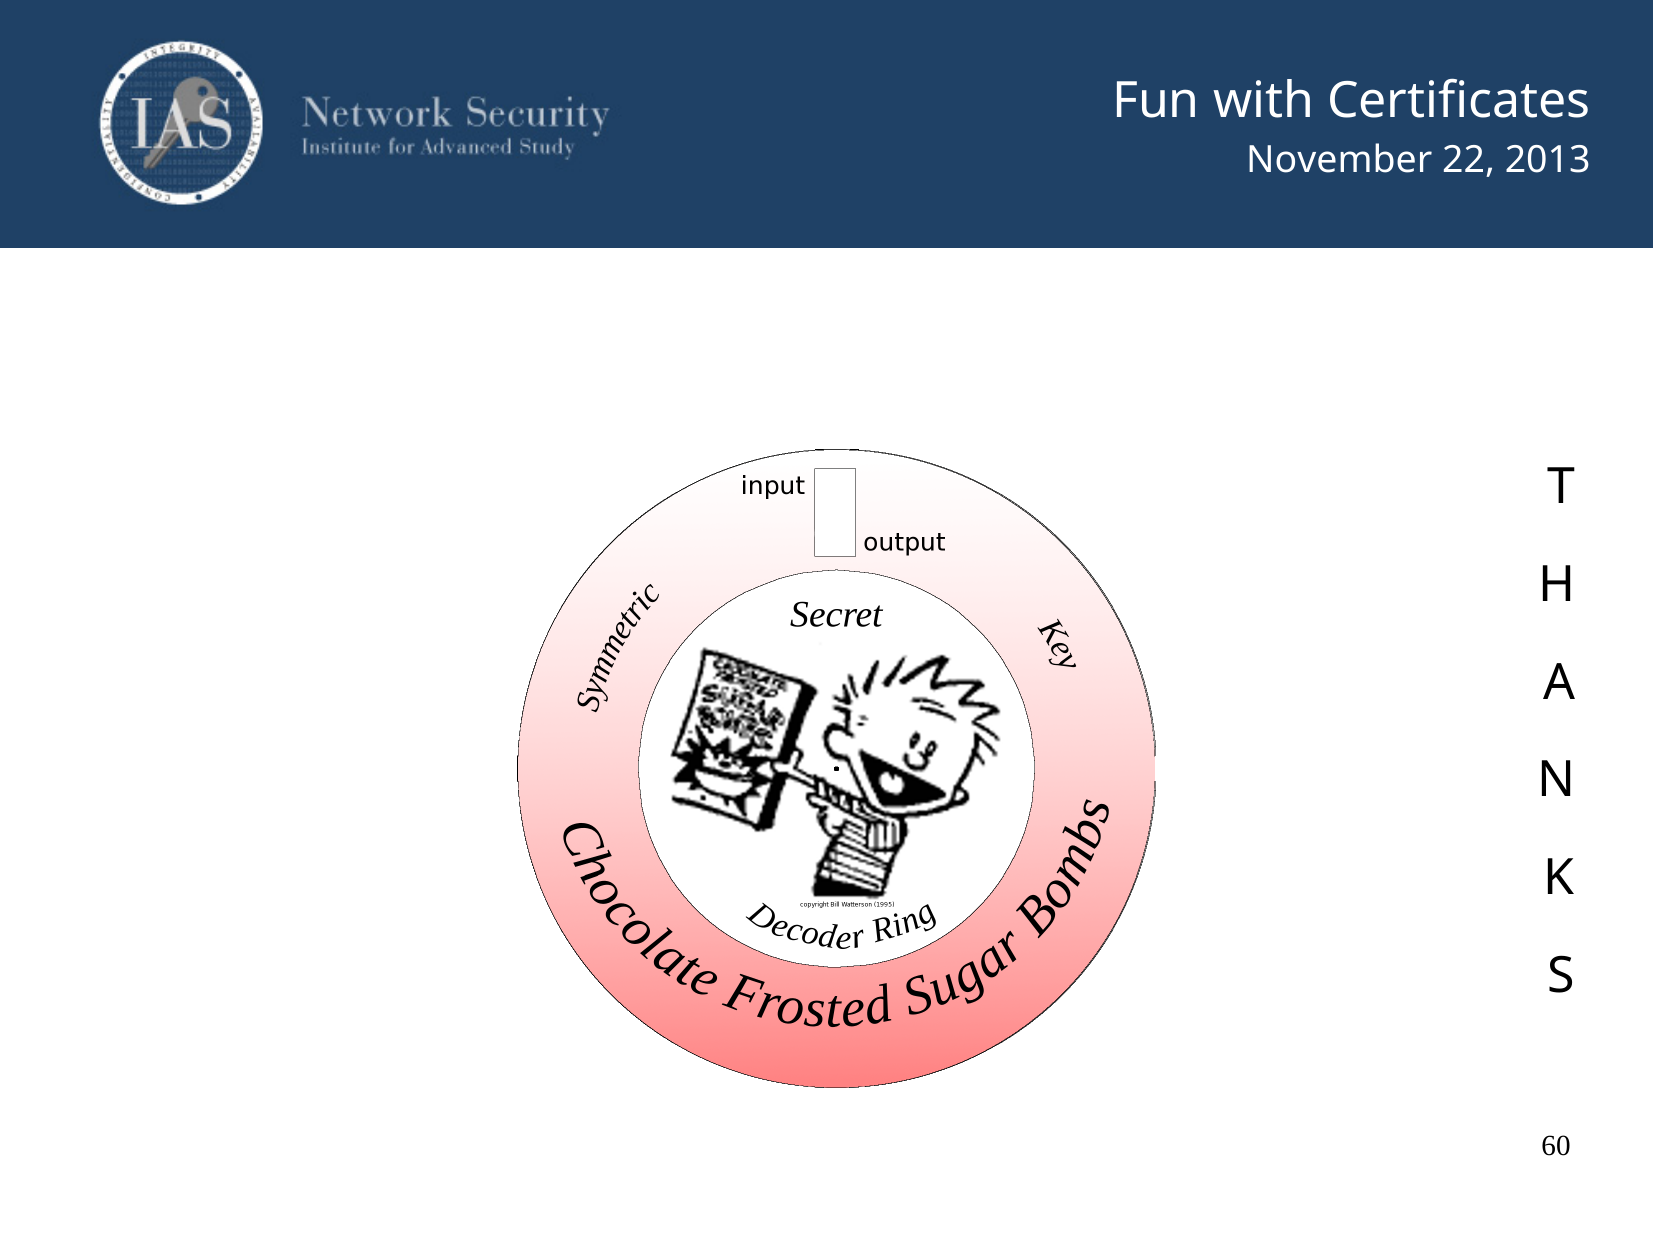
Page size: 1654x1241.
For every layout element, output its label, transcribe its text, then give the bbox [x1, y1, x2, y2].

list T H A N K S [848, 450, 1576, 1170]
picture [0, 0, 1653, 248]
picture [517, 449, 1156, 1088]
